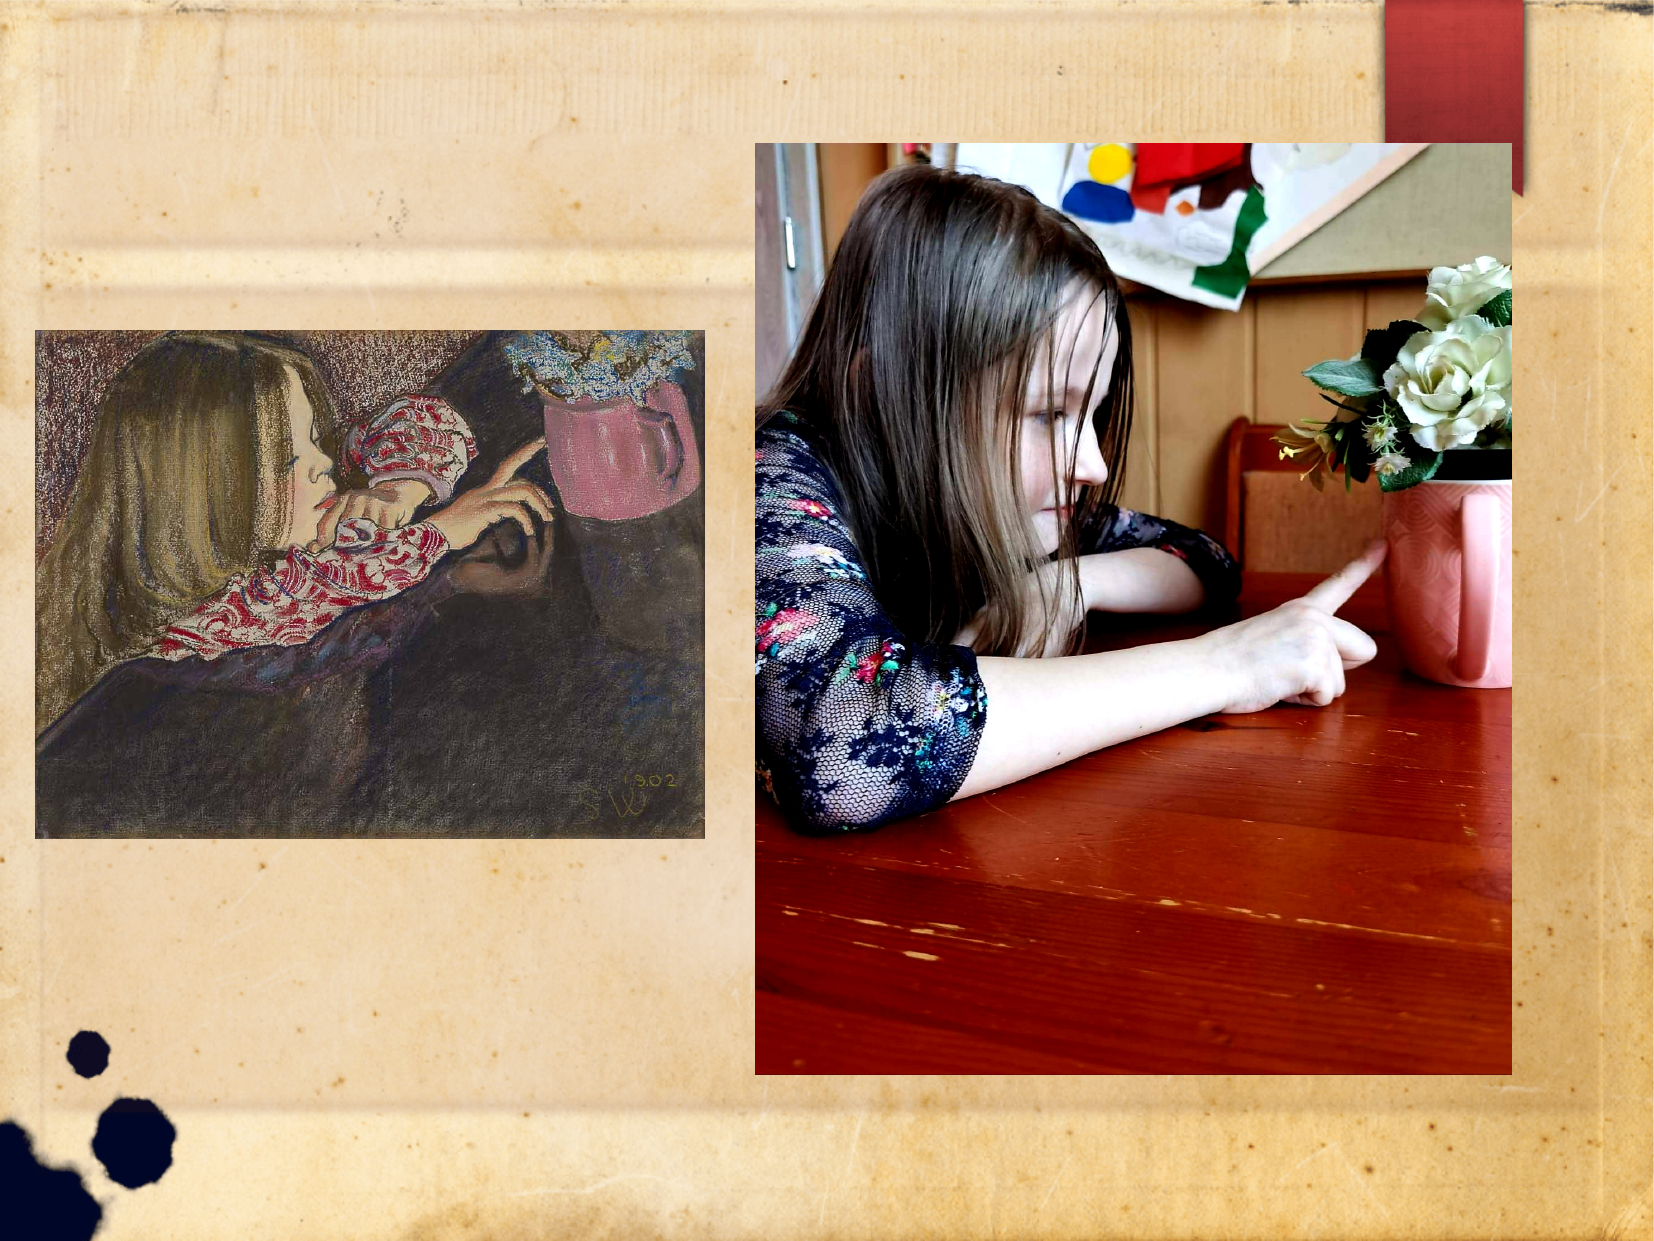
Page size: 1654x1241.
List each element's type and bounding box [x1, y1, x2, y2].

picture [35, 330, 705, 839]
picture [755, 143, 1512, 1075]
